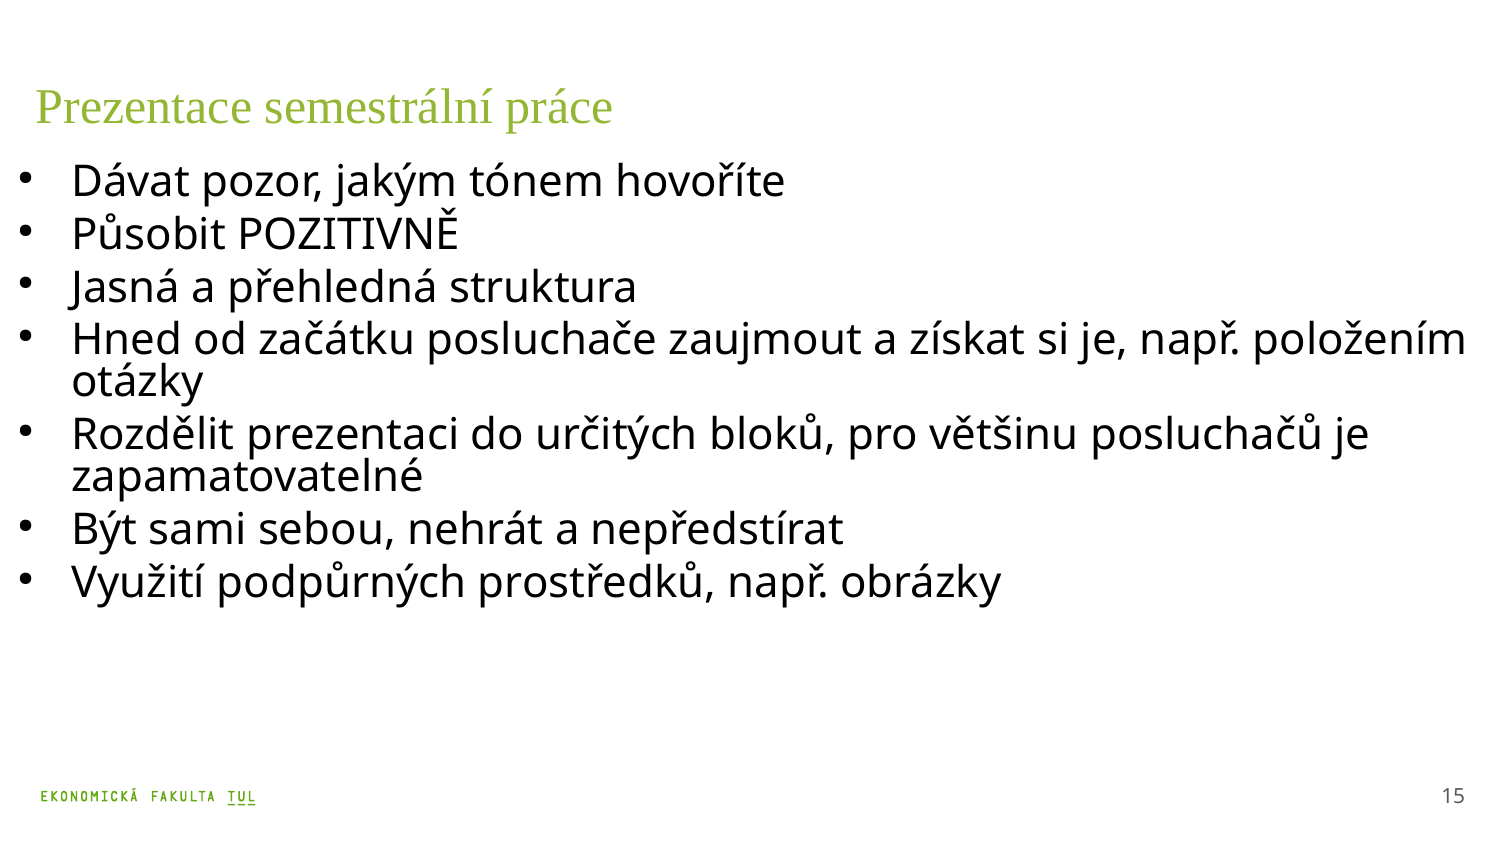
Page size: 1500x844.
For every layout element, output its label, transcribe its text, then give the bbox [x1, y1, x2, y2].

list Dávat pozor, jakým tónem hovoříte Působit POZITIVNĚ Jasná a přehledná struktura Hned od začátku posluchače zaujmout a získat si je, např. položením otázky Rozdělit prezentaci do určitých bloků, pro většinu posluchačů je zapamatovatelné Být sami sebou, nehrát a nepředstírat Využití podpůrných prostředků, např. obrázky [0, 147, 1500, 609]
title Prezentace semestrální práce [35, 59, 1500, 147]
